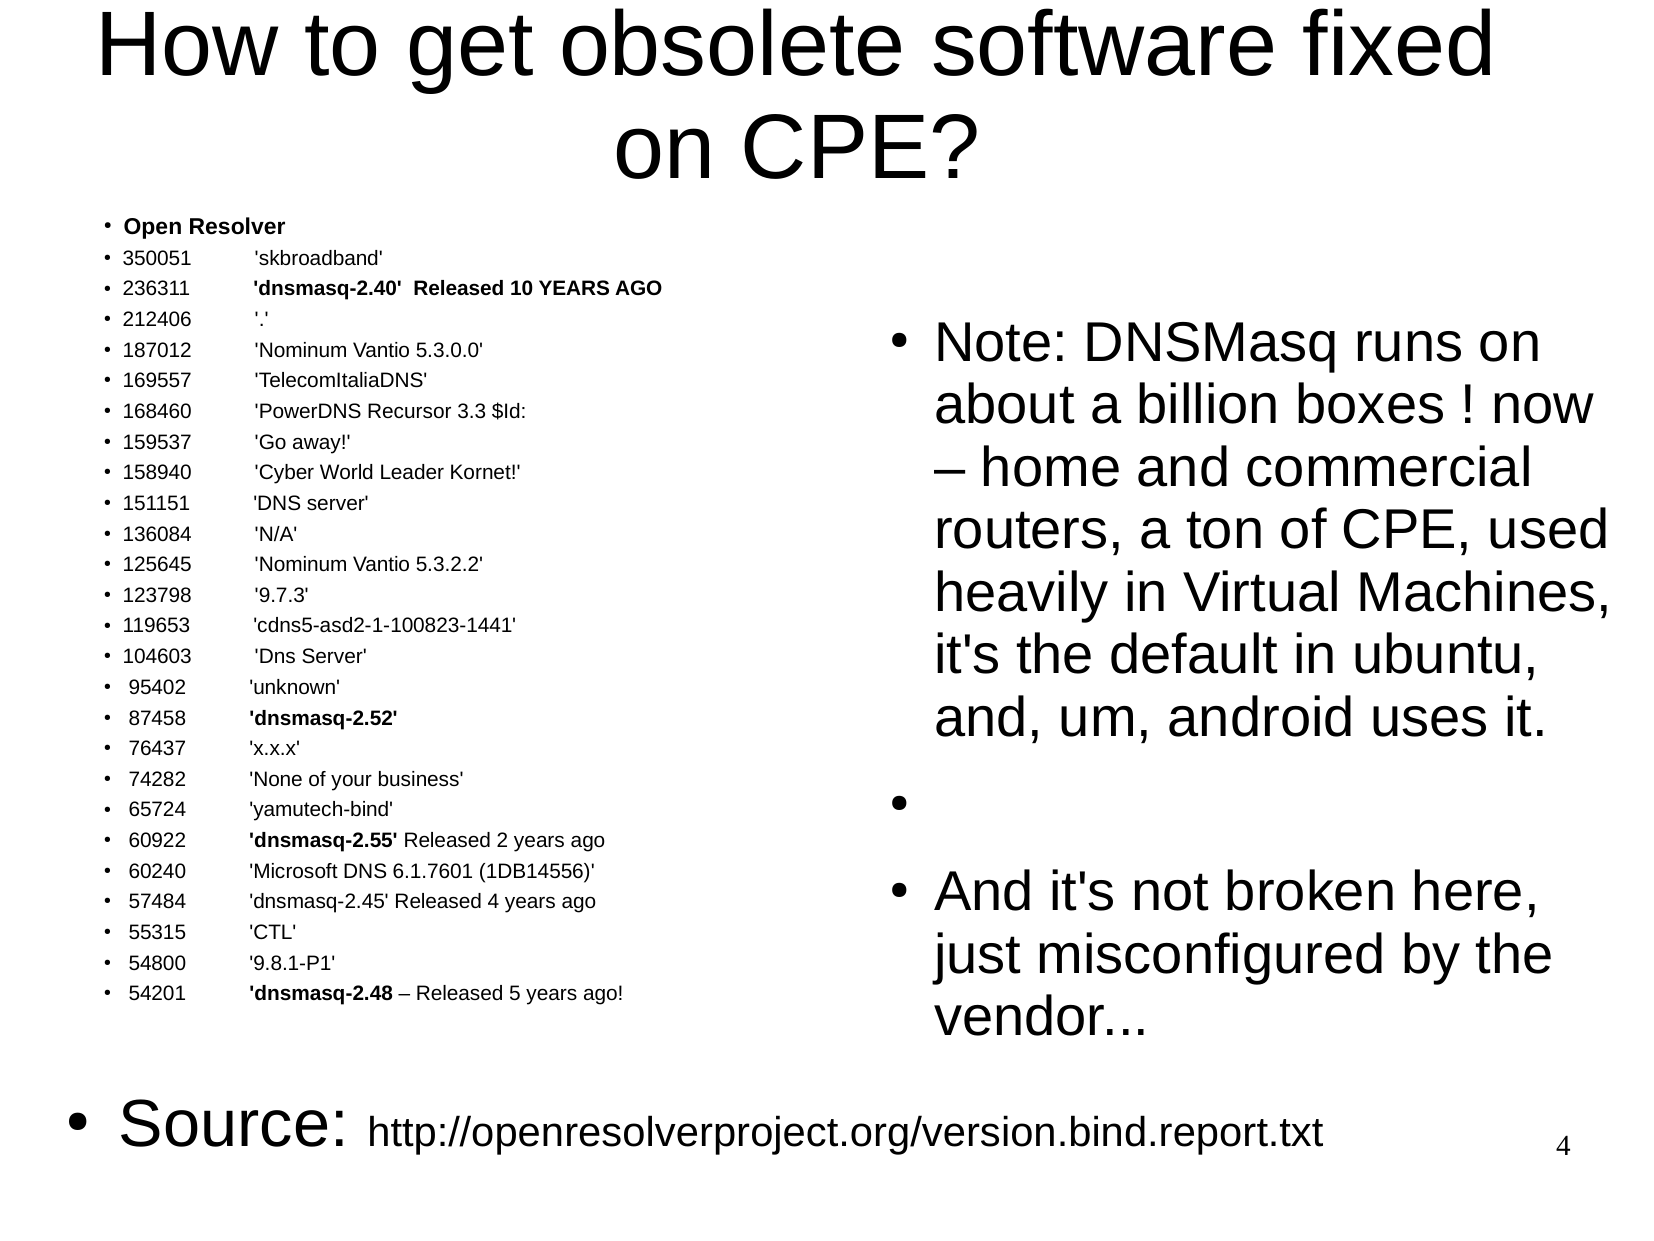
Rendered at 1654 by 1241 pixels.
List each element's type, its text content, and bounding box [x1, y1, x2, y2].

title How to get obsolete software fixed on CPE? [50, 0, 1544, 209]
list Open Resolver 350051 'skbroadband' 236311 'dnsmasq-2.40' Released 10 YEARS AGO 212406 '.' 187012 'Nominum Vantio 5.3.0.0' 169557 'TelecomItaliaDNS' 168460 'PowerDNS Recursor 3.3 $Id: 159537 'Go away!' 158940 'Cyber World Leader Kornet!' 151151 'DNS server' 136084 'N/A' 125645 'Nominum Vantio 5.3.2.2' 123798 '9.7.3' 119653 'cdns5-asd2-1-100823-1441' 104603 'Dns Server' 95402 'unknown' 87458 'dnsmasq-2.52' 76437 'x.x.x' 74282 'None of your business' 65724 'yamutech-bind' 60922 'dnsmasq-2.55' Released 2 years ago 60240 'Microsoft DNS 6.1.7601 (1DB14556)' 57484 'dnsmasq-2.45' Released 4 years ago 55315 'CTL' 54800 '9.8.1-P1' 54201 'dnsmasq-2.48 – Released 5 years ago! [99, 213, 1654, 1017]
list Note: DNSMasq runs on about a billion boxes ! now – home and commercial routers, a ton of CPE, used heavily in Virtual Machines, it's the default in ubuntu, and, um, android uses it. And it's not broken here, just misconfigured by the vendor... [874, 310, 1616, 1061]
list Source: http://openresolverproject.org/version.bind.report.txt [48, 1085, 1603, 1241]
